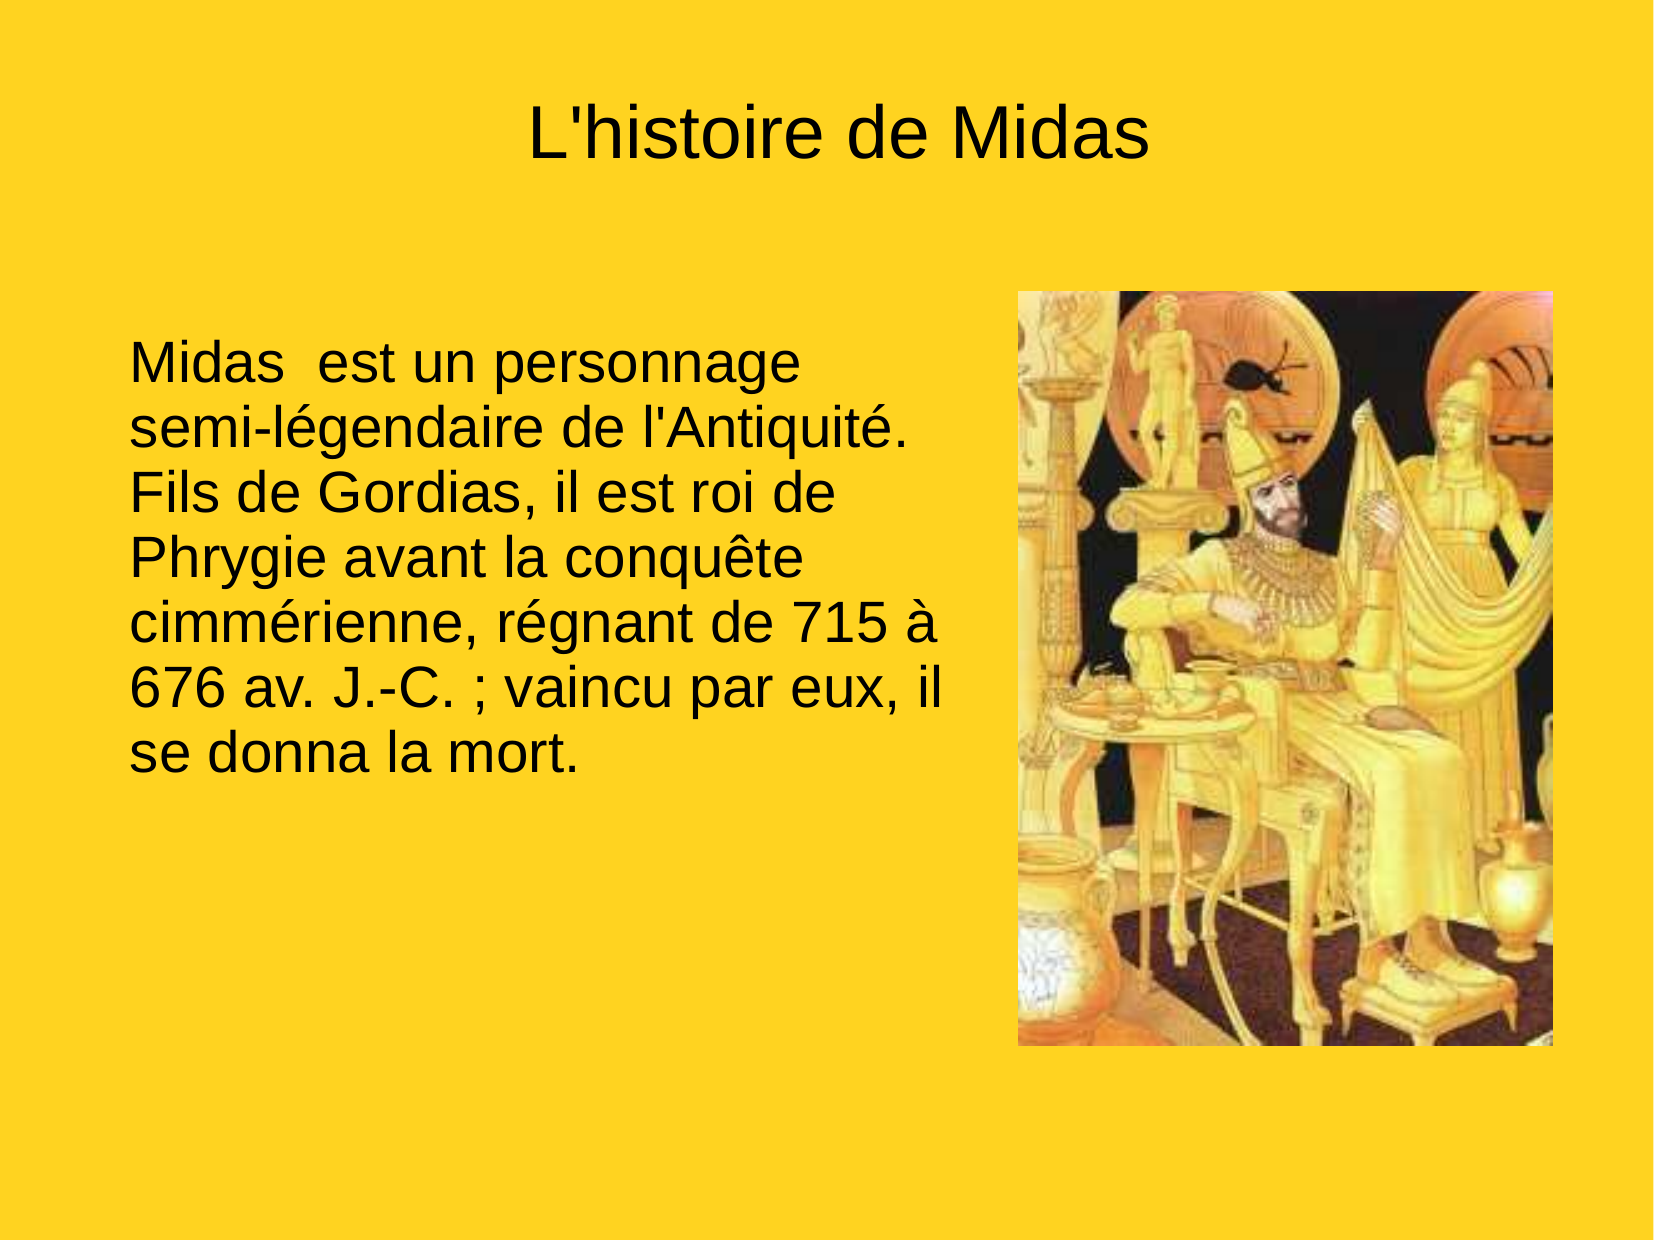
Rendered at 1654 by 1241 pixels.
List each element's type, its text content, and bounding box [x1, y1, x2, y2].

text_box L'histoire de Midas [161, 82, 1518, 182]
text_box Midas est un personnage semi-légendaire de l'Antiquité. Fils de Gordias, il est roi de Phrygie avant la conquête cimmérienne, régnant de 715 à 676 av. J.-C. ; vaincu par eux, il se donna la mort. [115, 321, 964, 1026]
picture [1018, 291, 1553, 1046]
